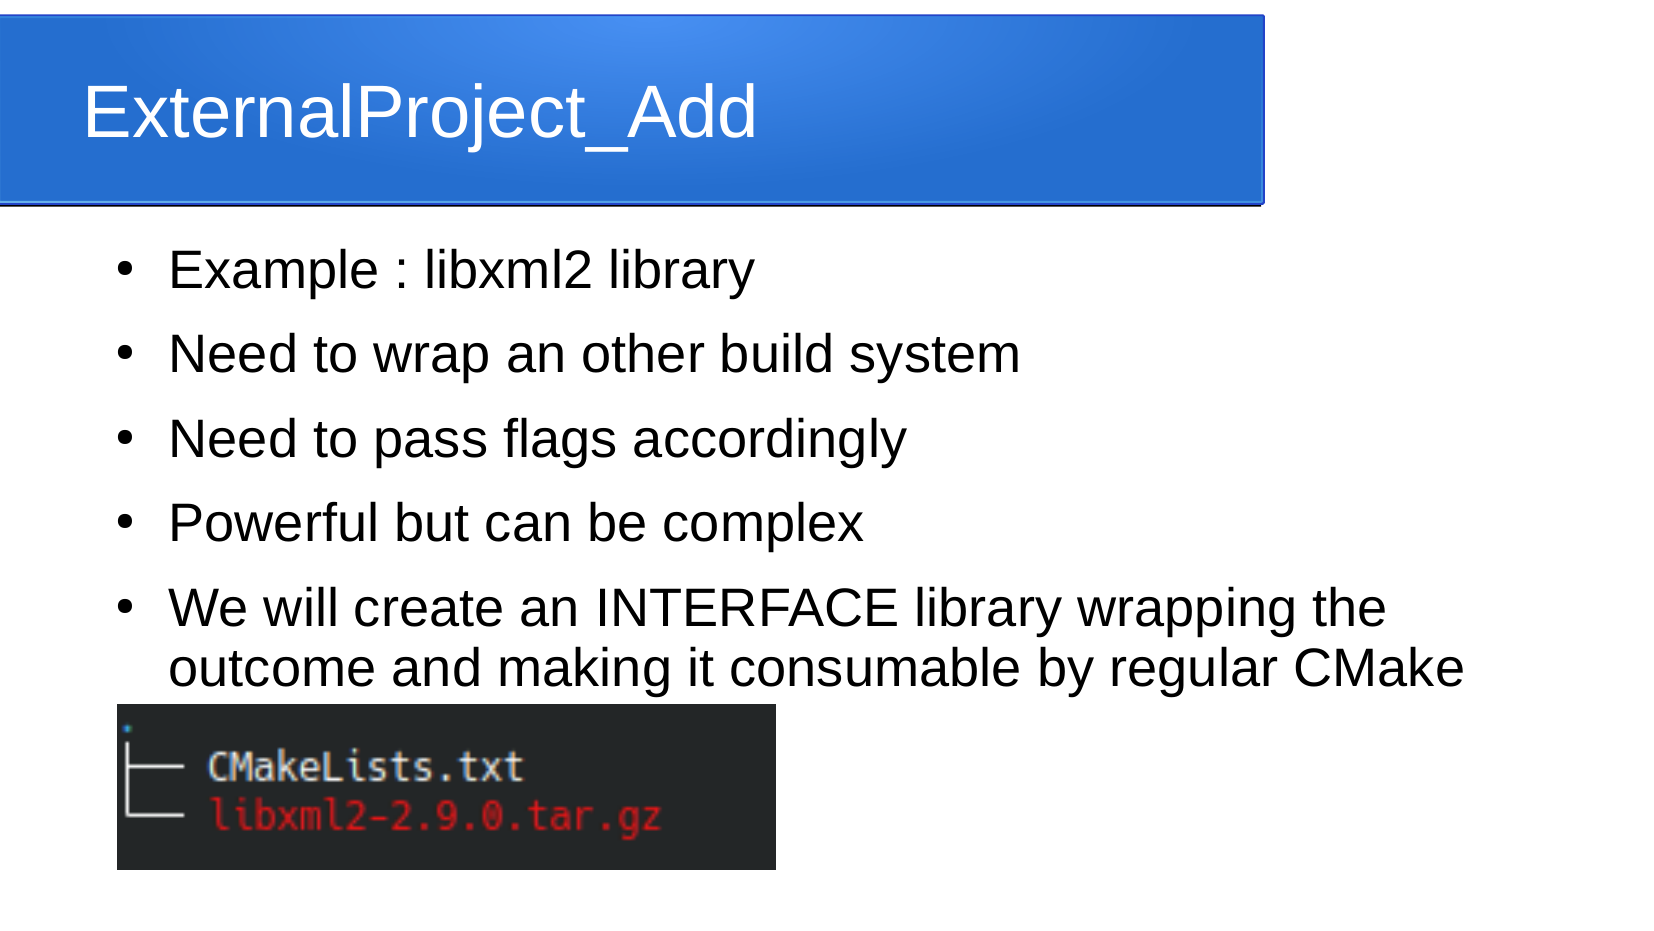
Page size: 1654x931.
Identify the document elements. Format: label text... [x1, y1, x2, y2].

list Example : libxml2 library Need to wrap an other build system Need to pass flags accordingly Powerful but can be complex We will create an INTERFACE library wrapping the outcome and making it consumable by regular CMake targets [97, 239, 1606, 901]
picture [117, 704, 776, 871]
title ExternalProject_Add [82, 29, 1235, 196]
